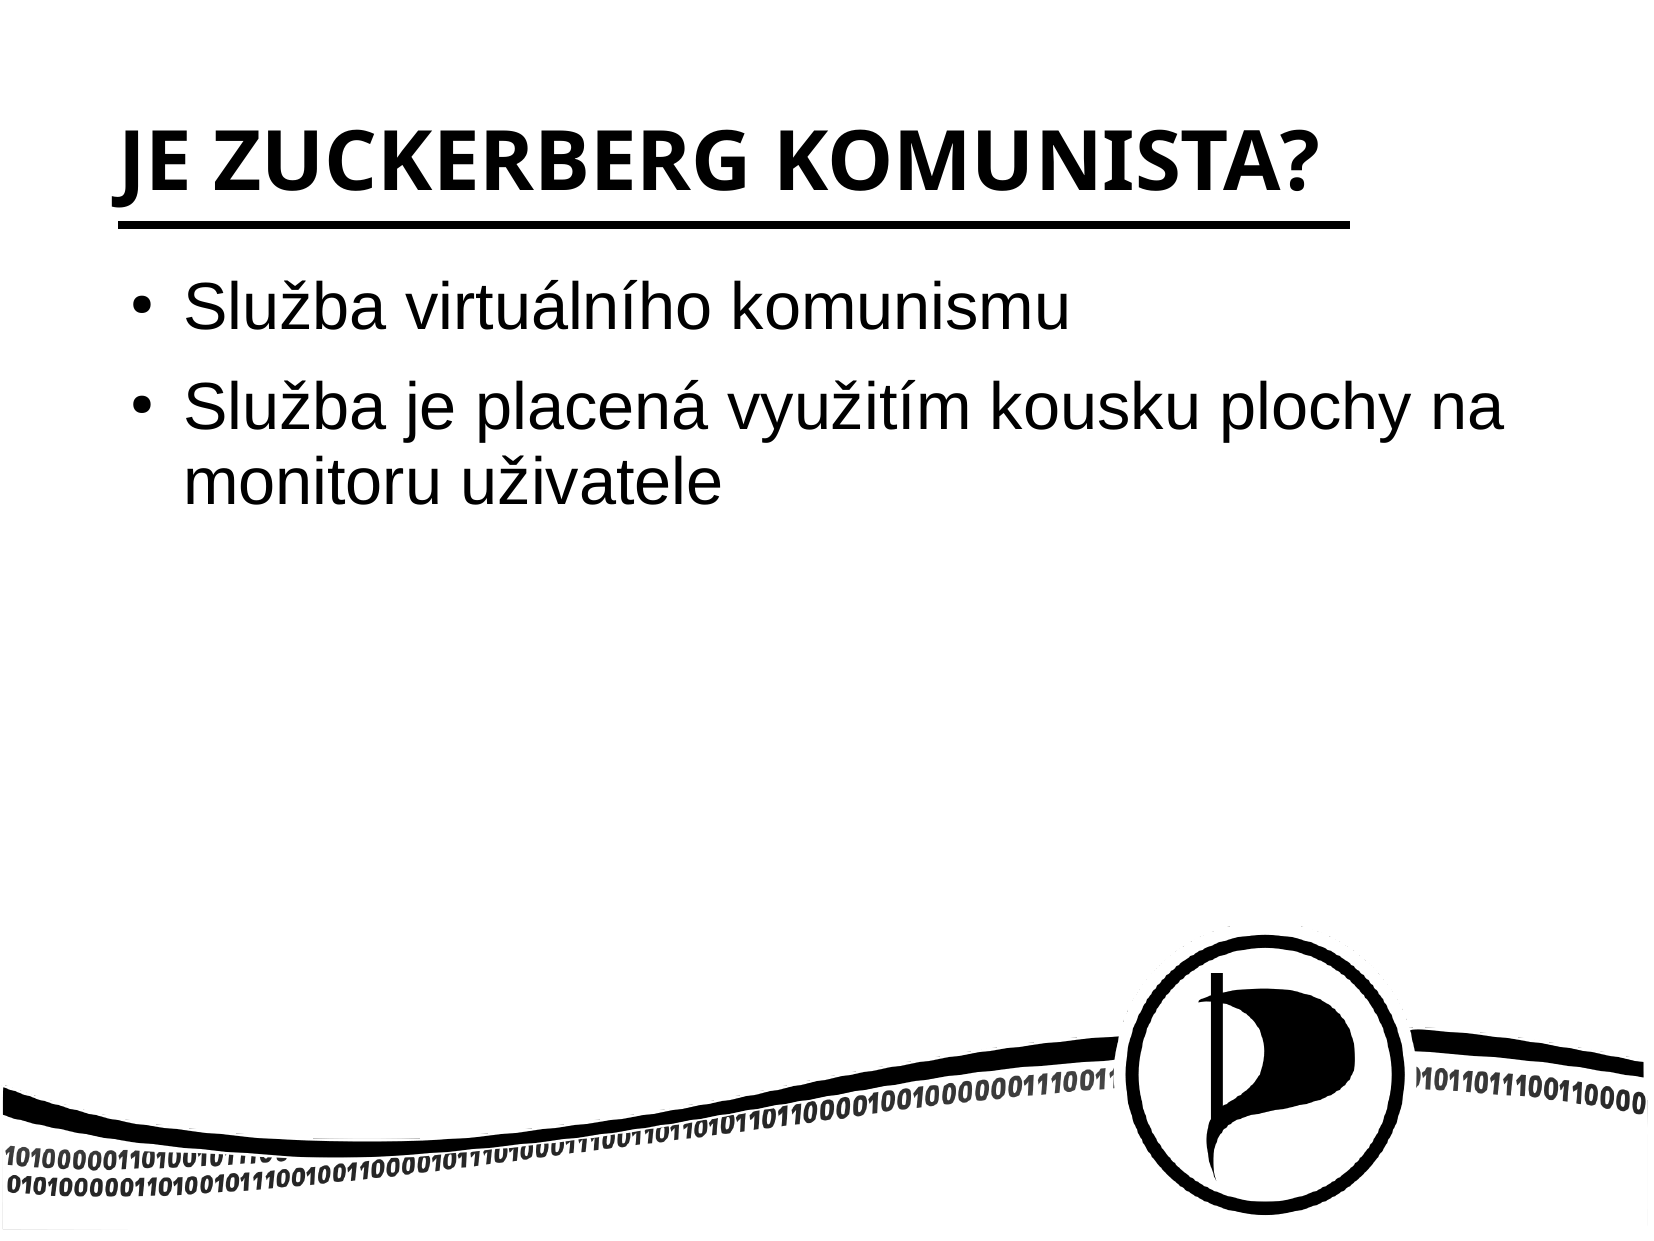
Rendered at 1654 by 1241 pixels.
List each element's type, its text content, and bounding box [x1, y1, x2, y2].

list Služba virtuálního komunismu Služba je placená využitím kousku plochy na monitoru uživatele [112, 268, 1576, 1088]
title JE ZUCKERBERG KOMUNISTA? [118, 8, 1576, 216]
picture [0, 922, 1648, 1230]
